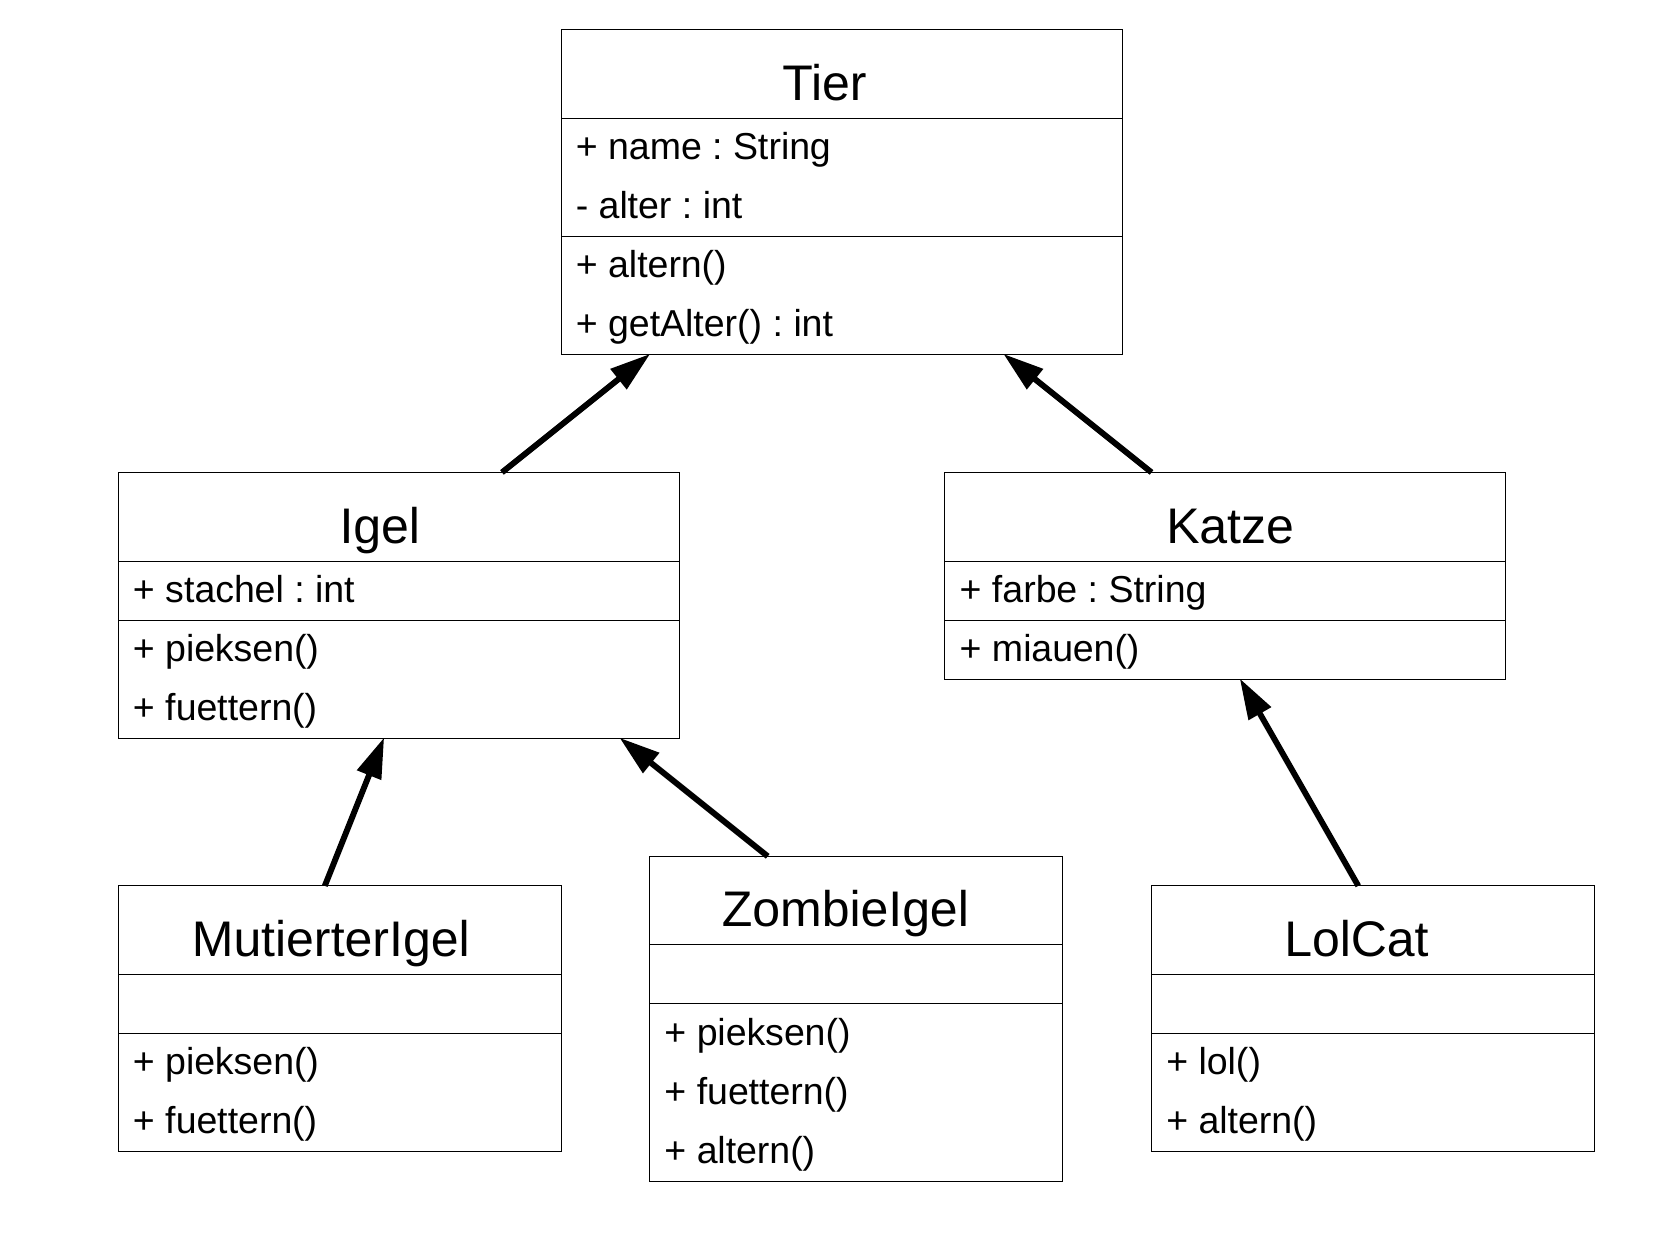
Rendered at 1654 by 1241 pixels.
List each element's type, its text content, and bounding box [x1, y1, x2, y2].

text_box [944, 472, 1506, 561]
text_box [1565, 1093, 1595, 1152]
text_box + getAlter() : int [561, 296, 1123, 355]
text_box [649, 856, 1063, 944]
text_box + fuettern() [649, 1062, 1063, 1122]
text_box + altern() [561, 237, 1123, 296]
text_box LolCat [1269, 903, 1447, 974]
text_box [118, 472, 680, 561]
text_box ZombieIgel [707, 874, 1004, 944]
text_box + name : String [561, 118, 1123, 177]
text_box + farbe : String [944, 561, 1506, 620]
text_box + altern() [1151, 1092, 1565, 1152]
text_box + stachel : int [118, 561, 680, 621]
text_box Katze [1151, 490, 1359, 561]
text_box [1151, 975, 1595, 1033]
text_box MutierterIgel [177, 903, 502, 974]
text_box Tier [767, 47, 916, 118]
text_box + miauen() [944, 620, 1506, 680]
text_box [1151, 885, 1595, 974]
text_box + pieksen() [118, 1033, 562, 1092]
text_box - alter : int [561, 177, 1123, 237]
text_box [561, 29, 1123, 118]
text_box [649, 945, 1063, 1003]
text_box + lol() [1151, 1033, 1595, 1093]
text_box + pieksen() [118, 621, 680, 679]
text_box [118, 975, 562, 1033]
text_box + pieksen() [649, 1003, 1063, 1062]
text_box + altern() [649, 1122, 1063, 1182]
text_box + fuettern() [118, 679, 680, 739]
text_box Igel [324, 490, 473, 561]
text_box [118, 885, 562, 974]
text_box + fuettern() [118, 1092, 649, 1152]
